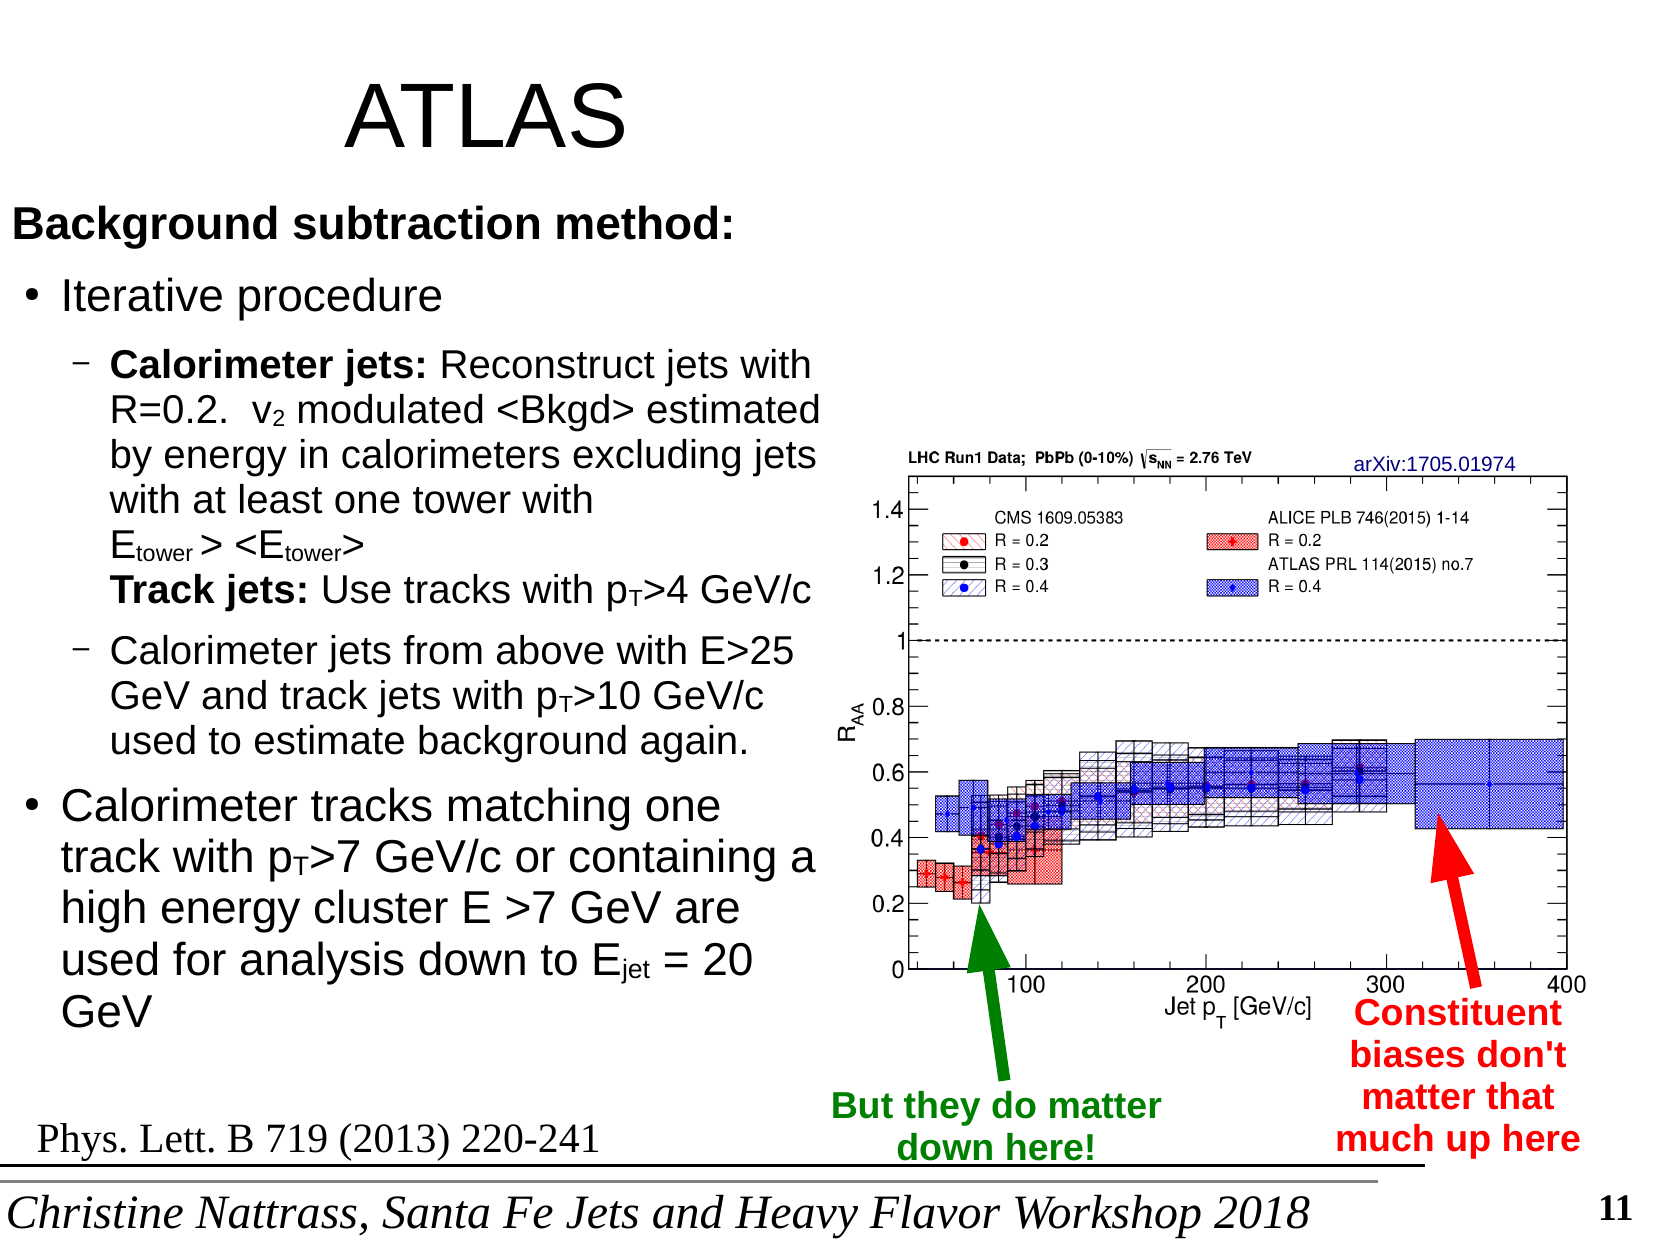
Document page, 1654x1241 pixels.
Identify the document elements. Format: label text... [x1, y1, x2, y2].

text_box Constituent biases don't matter that much up here [1308, 983, 1608, 1167]
picture [826, 415, 1649, 1030]
list Background subtraction method: Iterative procedure Calorimeter jets: Reconstruct jets with R=0.2. v2 modulated <Bkgd> estimated by energy in calorimeters excluding jets with at least one tower with Etower > <Etower> Track jets: Use tracks with pT>4 GeV/c Calorimeter jets from above with E>25 GeV and track jets with pT>10 GeV/c used to estimate background again. Calorimeter tracks matching one track with pT>7 GeV/c or containing a high energy cluster E >7 GeV are used for analysis down to Ejet = 20 GeV [11, 198, 826, 1080]
text_box But they do matter down here! [763, 1077, 1229, 1176]
title ATLAS [84, 12, 889, 220]
text_box arXiv:1705.01974 [1332, 445, 1563, 507]
text_box Phys. Lett. B 719 (2013) 220-241 [21, 1036, 758, 1241]
